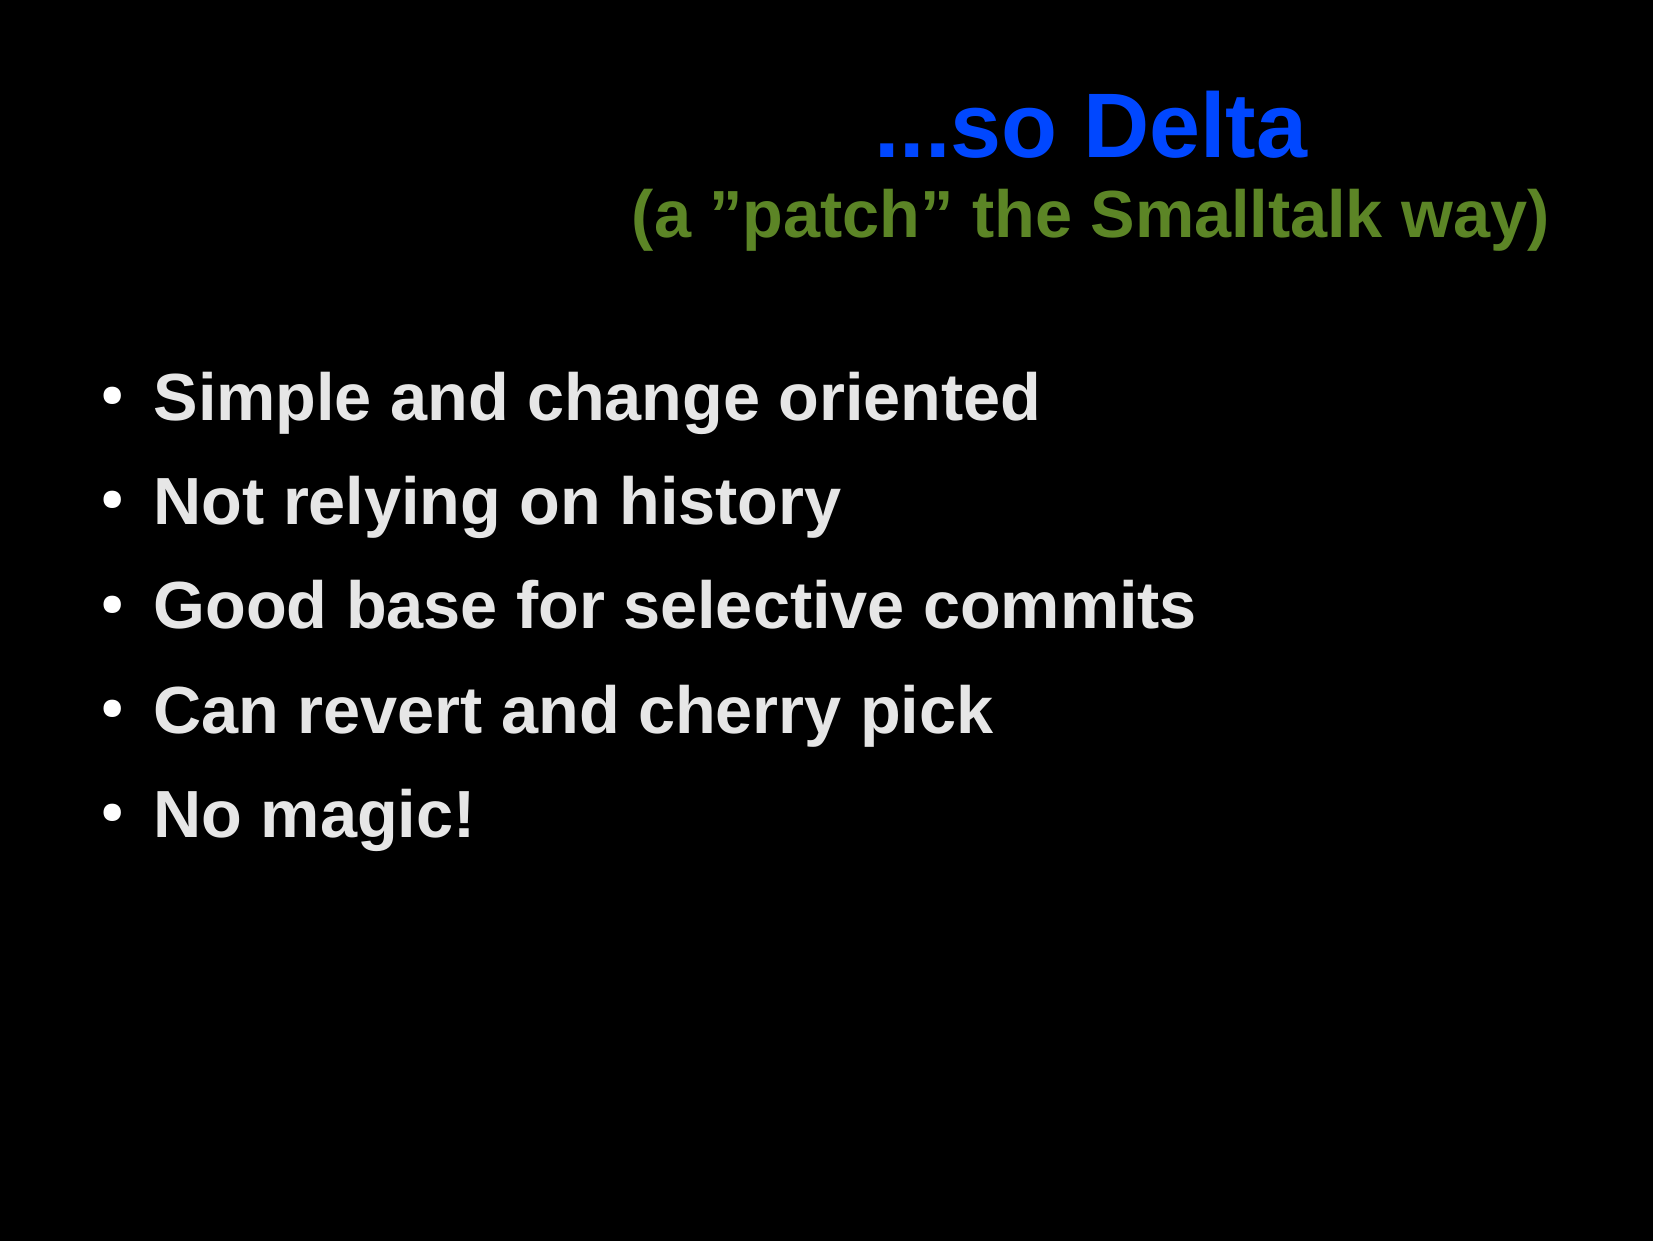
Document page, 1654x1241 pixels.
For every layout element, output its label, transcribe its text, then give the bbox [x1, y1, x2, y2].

list Simple and change oriented Not relying on history Good base for selective commits Can revert and cherry pick No magic! [82, 360, 1571, 1109]
title ...so Delta (a ”patch” the Smalltalk way) [607, 49, 1576, 278]
